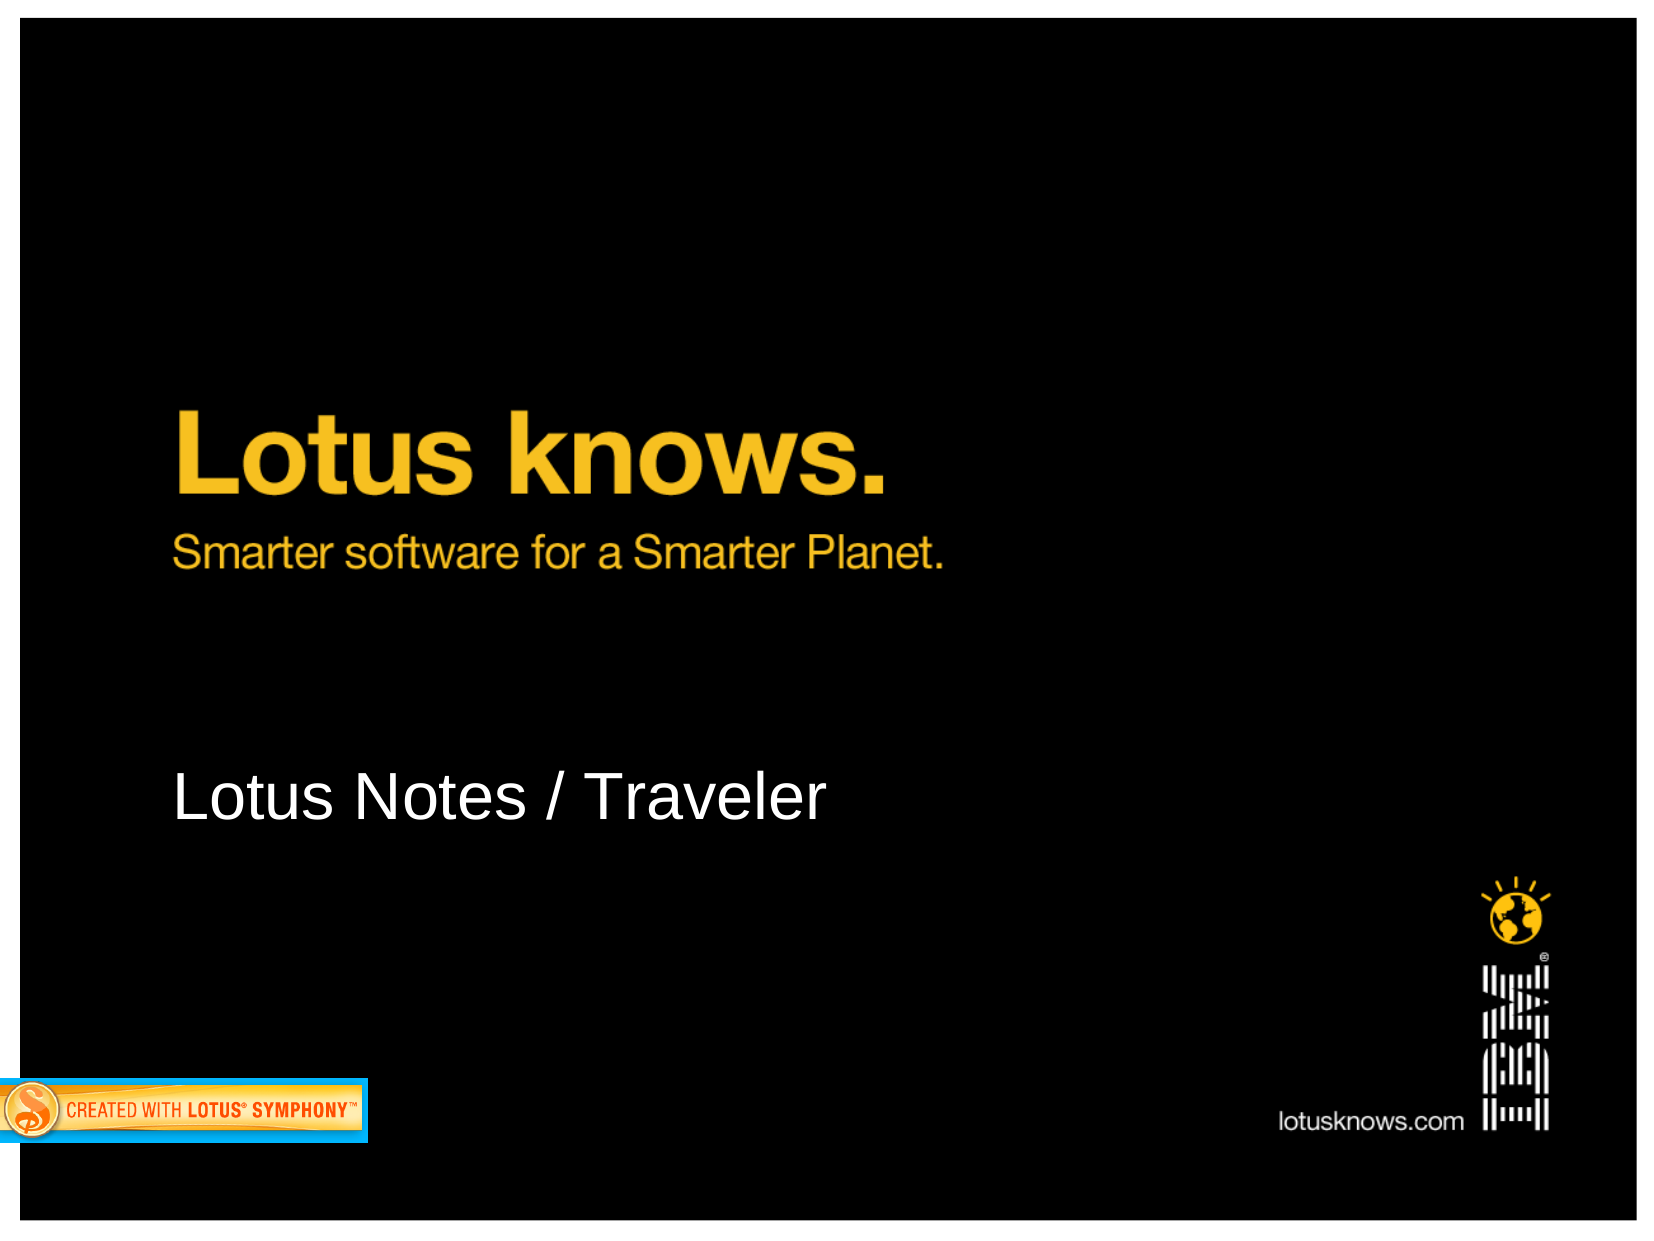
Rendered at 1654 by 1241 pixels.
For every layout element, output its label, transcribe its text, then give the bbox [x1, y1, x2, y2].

picture [0, 1082, 361, 1137]
picture [32, 26, 1620, 1215]
title Lotus Notes / Traveler [172, 622, 1599, 834]
